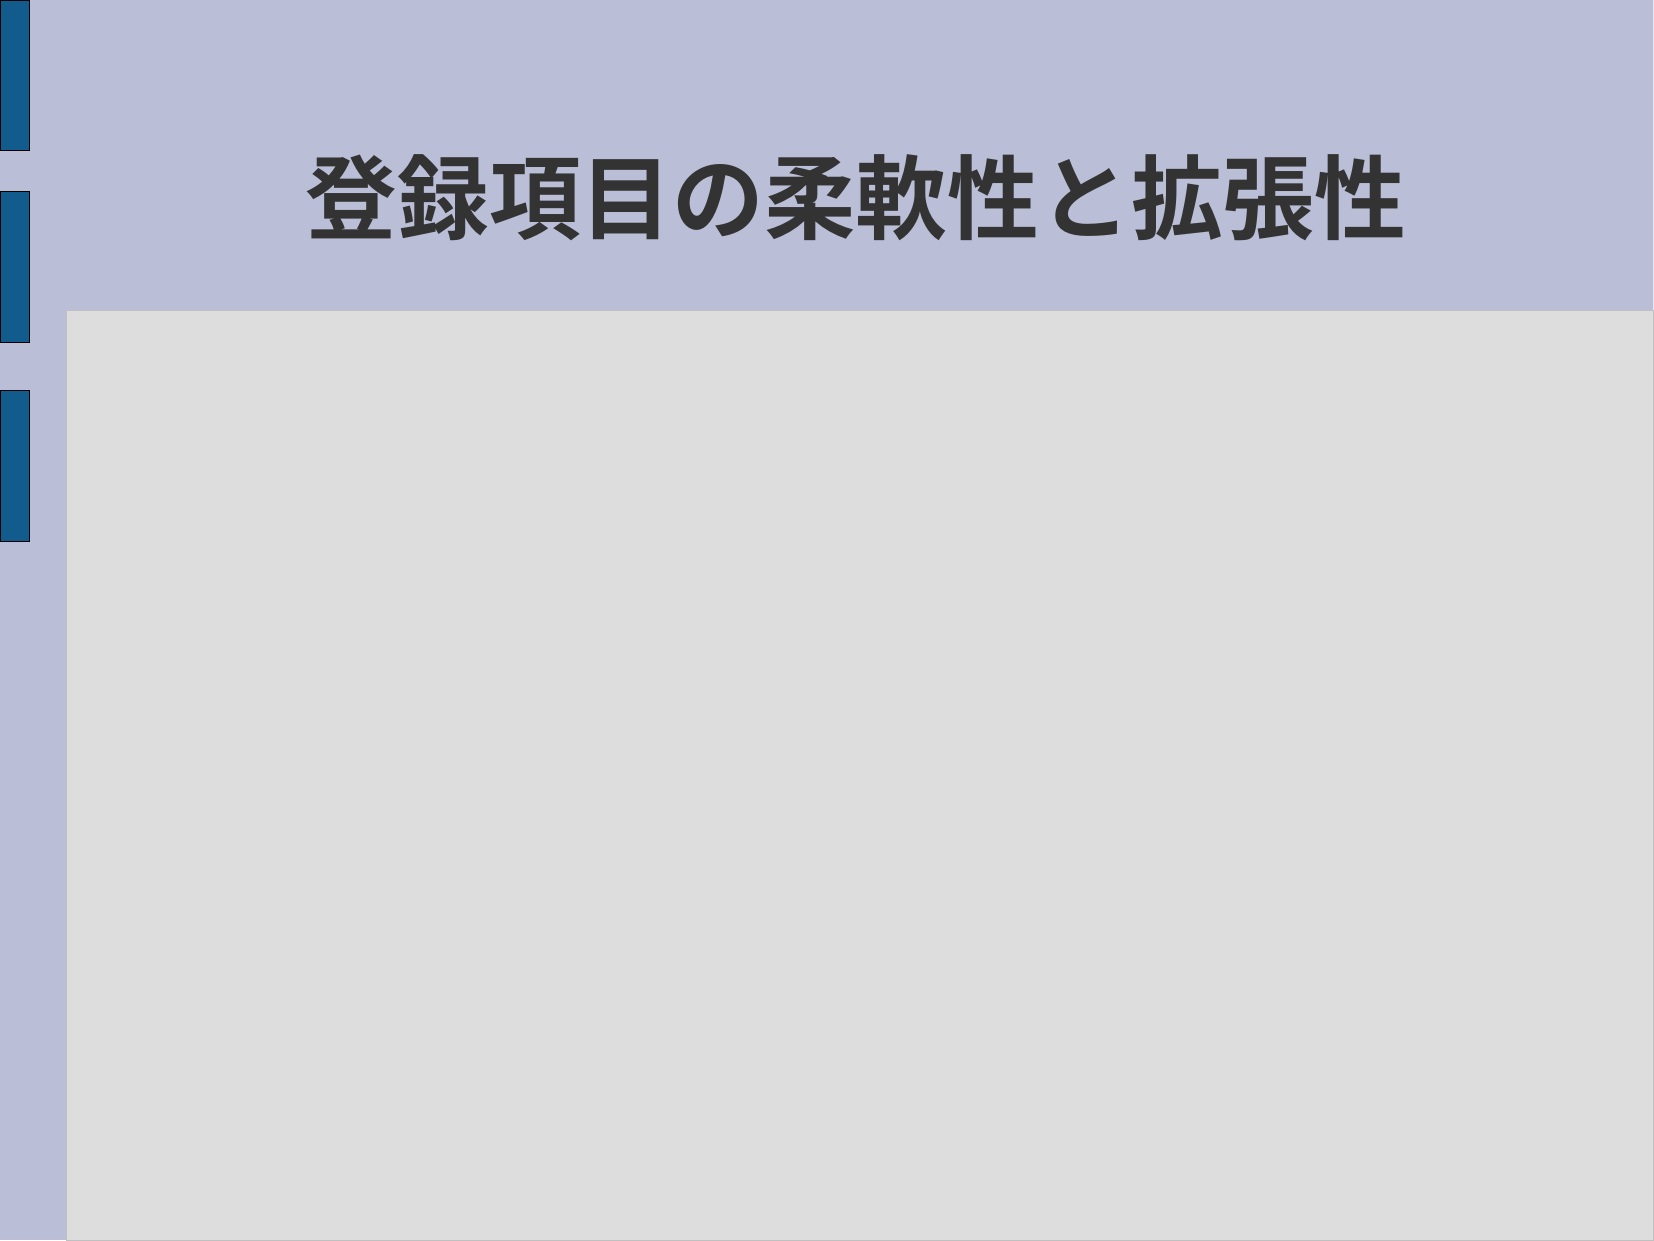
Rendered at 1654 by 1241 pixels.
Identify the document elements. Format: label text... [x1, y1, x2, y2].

title 登録項目の柔軟性と拡張性 [59, 88, 1654, 296]
